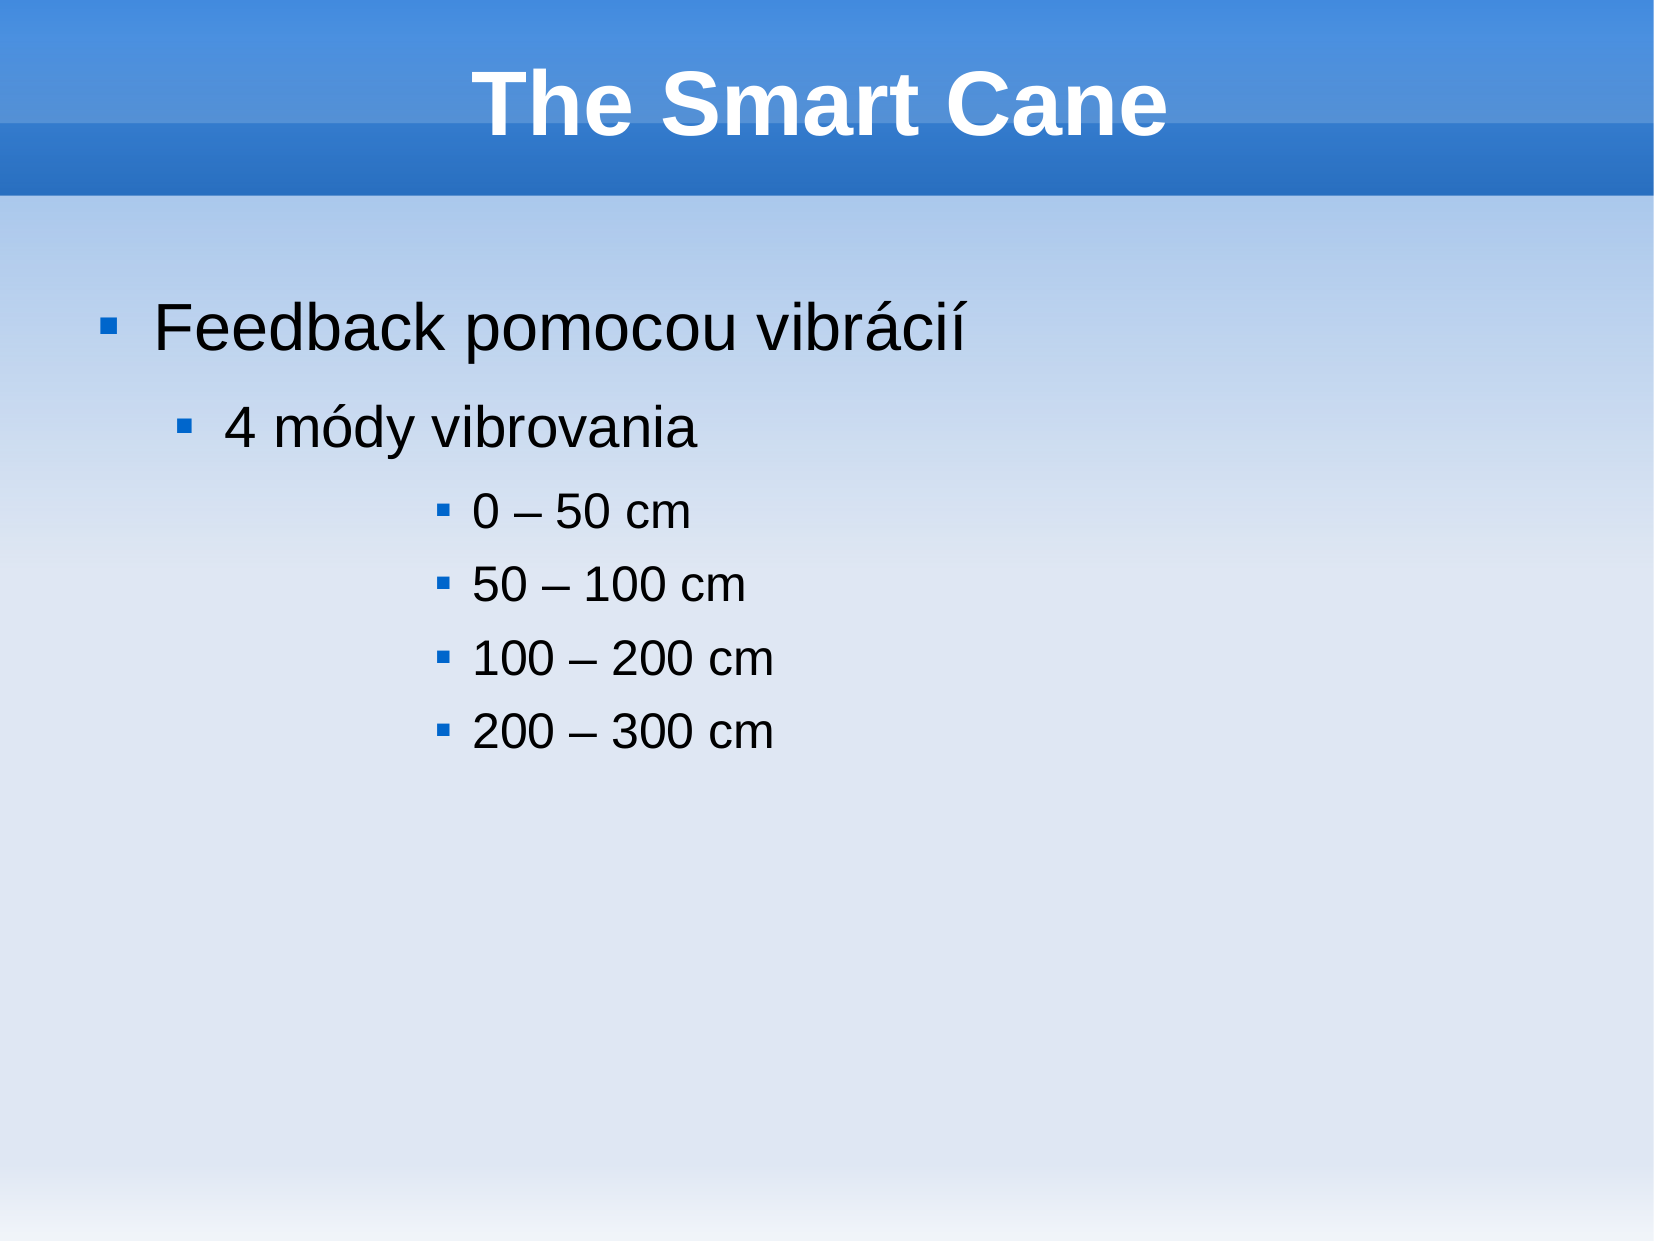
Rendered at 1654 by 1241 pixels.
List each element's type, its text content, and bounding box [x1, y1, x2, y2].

picture [0, 0, 1654, 1241]
title The Smart Cane [76, 7, 1565, 200]
list Feedback pomocou vibrácií 4 módy vibrovania 0 – 50 cm 50 – 100 cm 100 – 200 cm 200 – 300 cm [82, 290, 1571, 1094]
